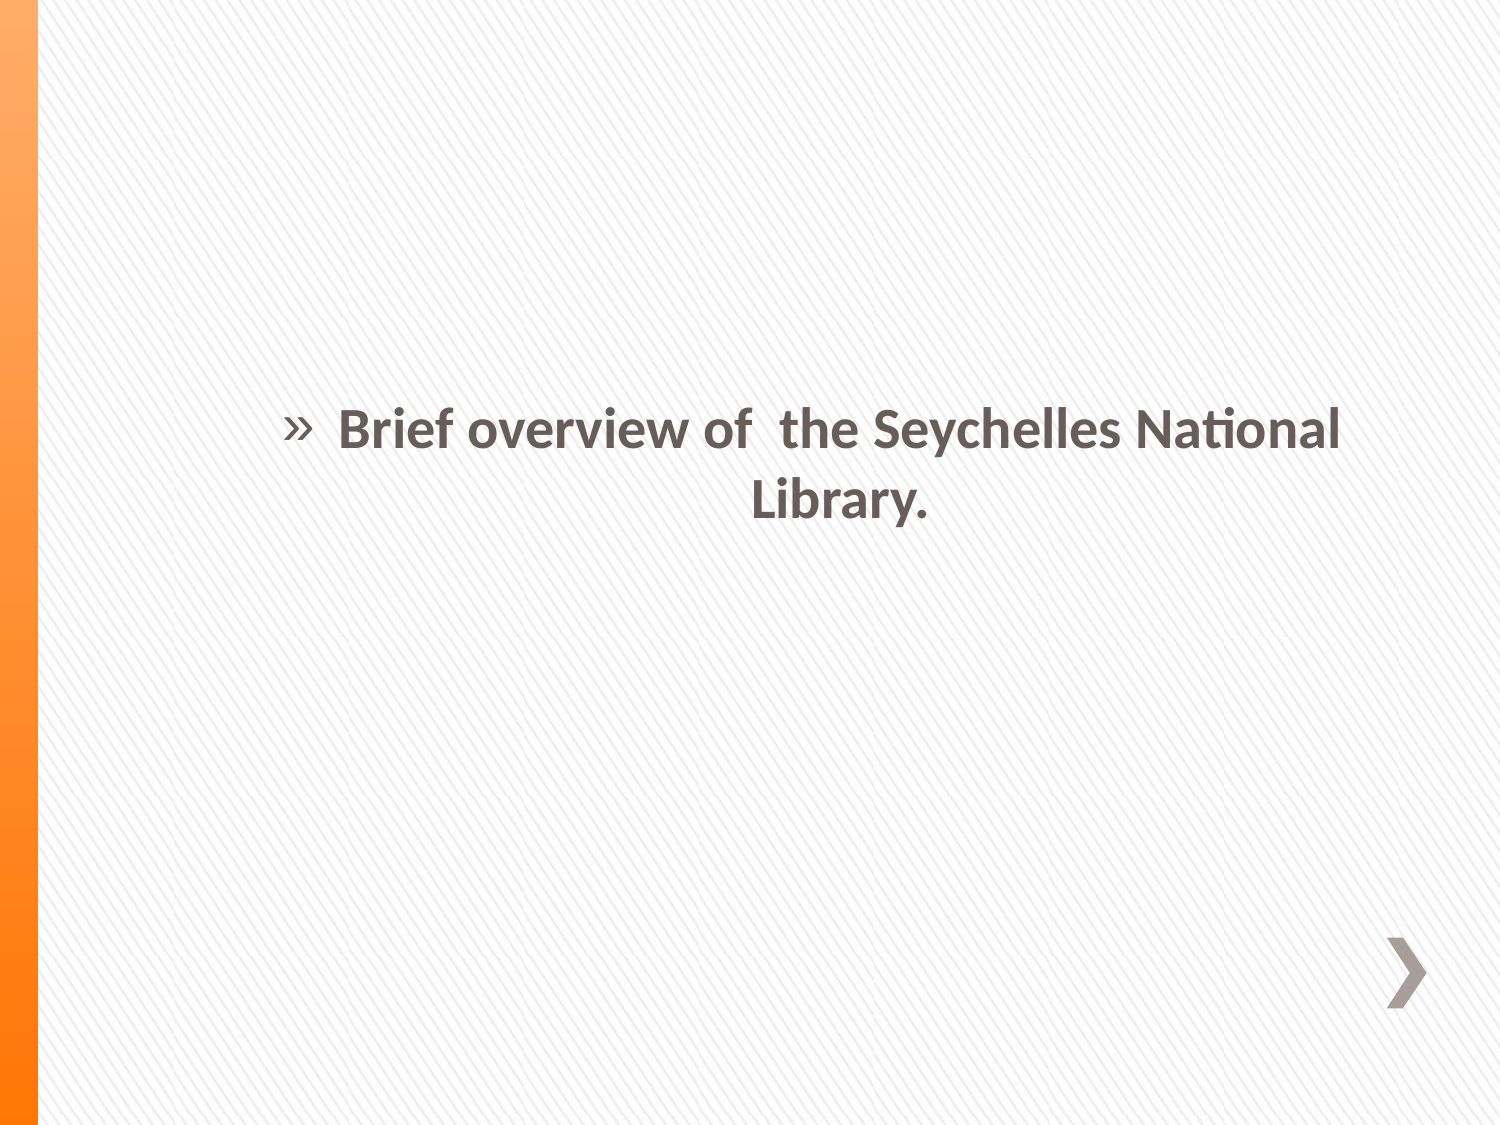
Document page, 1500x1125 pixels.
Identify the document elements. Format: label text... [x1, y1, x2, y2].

picture [37, 0, 1500, 1125]
list Brief overview of the Seychelles National Library. [200, 137, 1425, 863]
